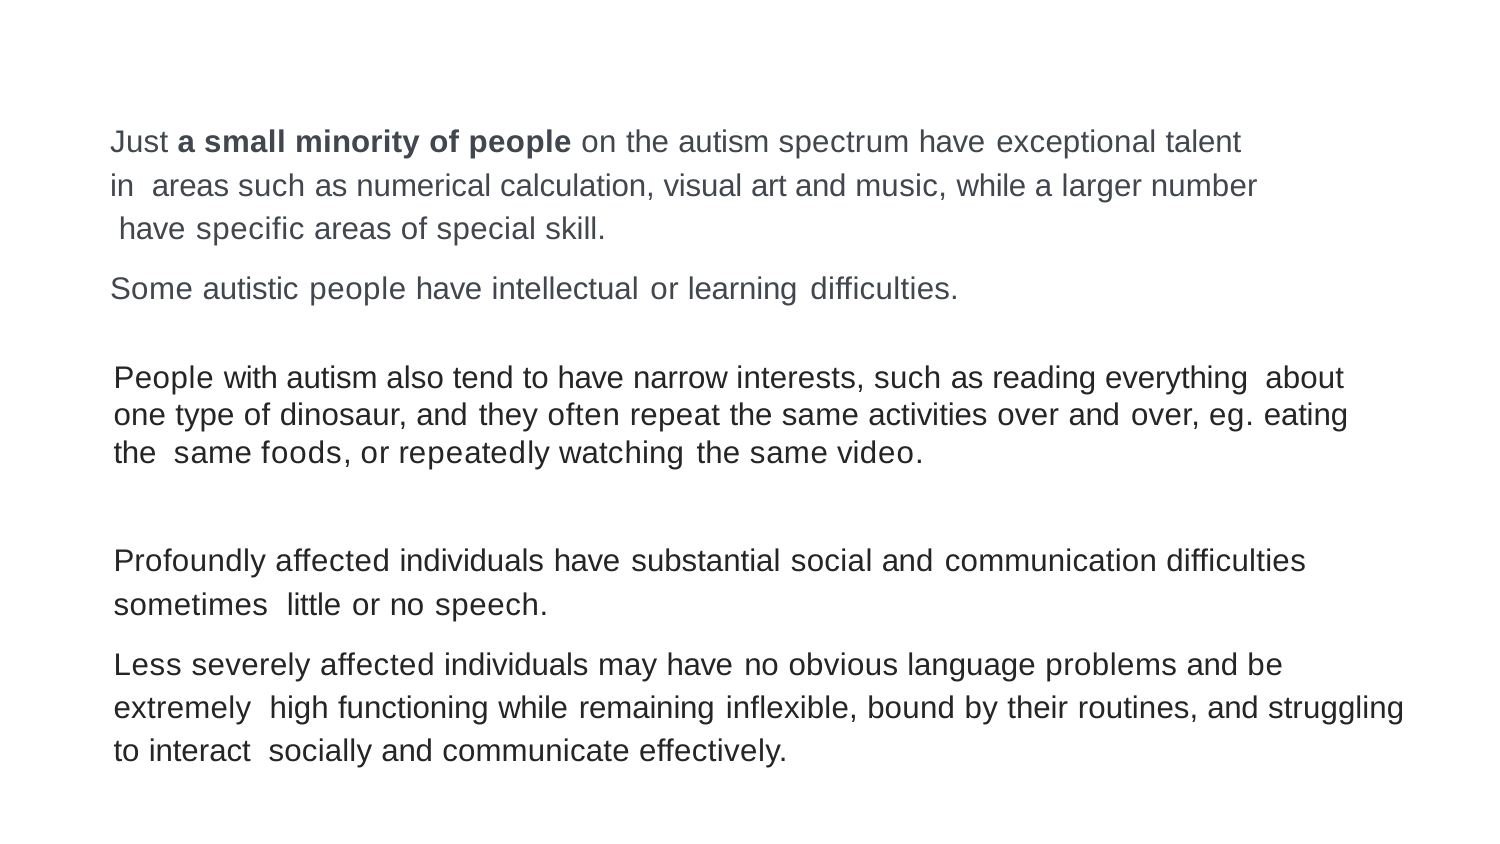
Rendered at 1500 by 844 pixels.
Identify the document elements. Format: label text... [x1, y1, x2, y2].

text_box Just a small minority of people on the autism spectrum have exceptional talent in areas such as numerical calculation, visual art and music, while a larger number have specific areas of special skill. Some autistic people have intellectual or learning difficulties. People with autism also tend to have narrow interests, such as reading everything about one type of dinosaur, and they often repeat the same activities over and over, eg. eating the same foods, or repeatedly watching the same video. Profoundly affected individuals have substantial social and communication difficulties sometimes little or no speech. Less severely affected individuals may have no obvious language problems and be extremely high functioning while remaining inflexible, bound by their routines, and struggling to interact socially and communicate effectively. [108, 113, 1459, 768]
